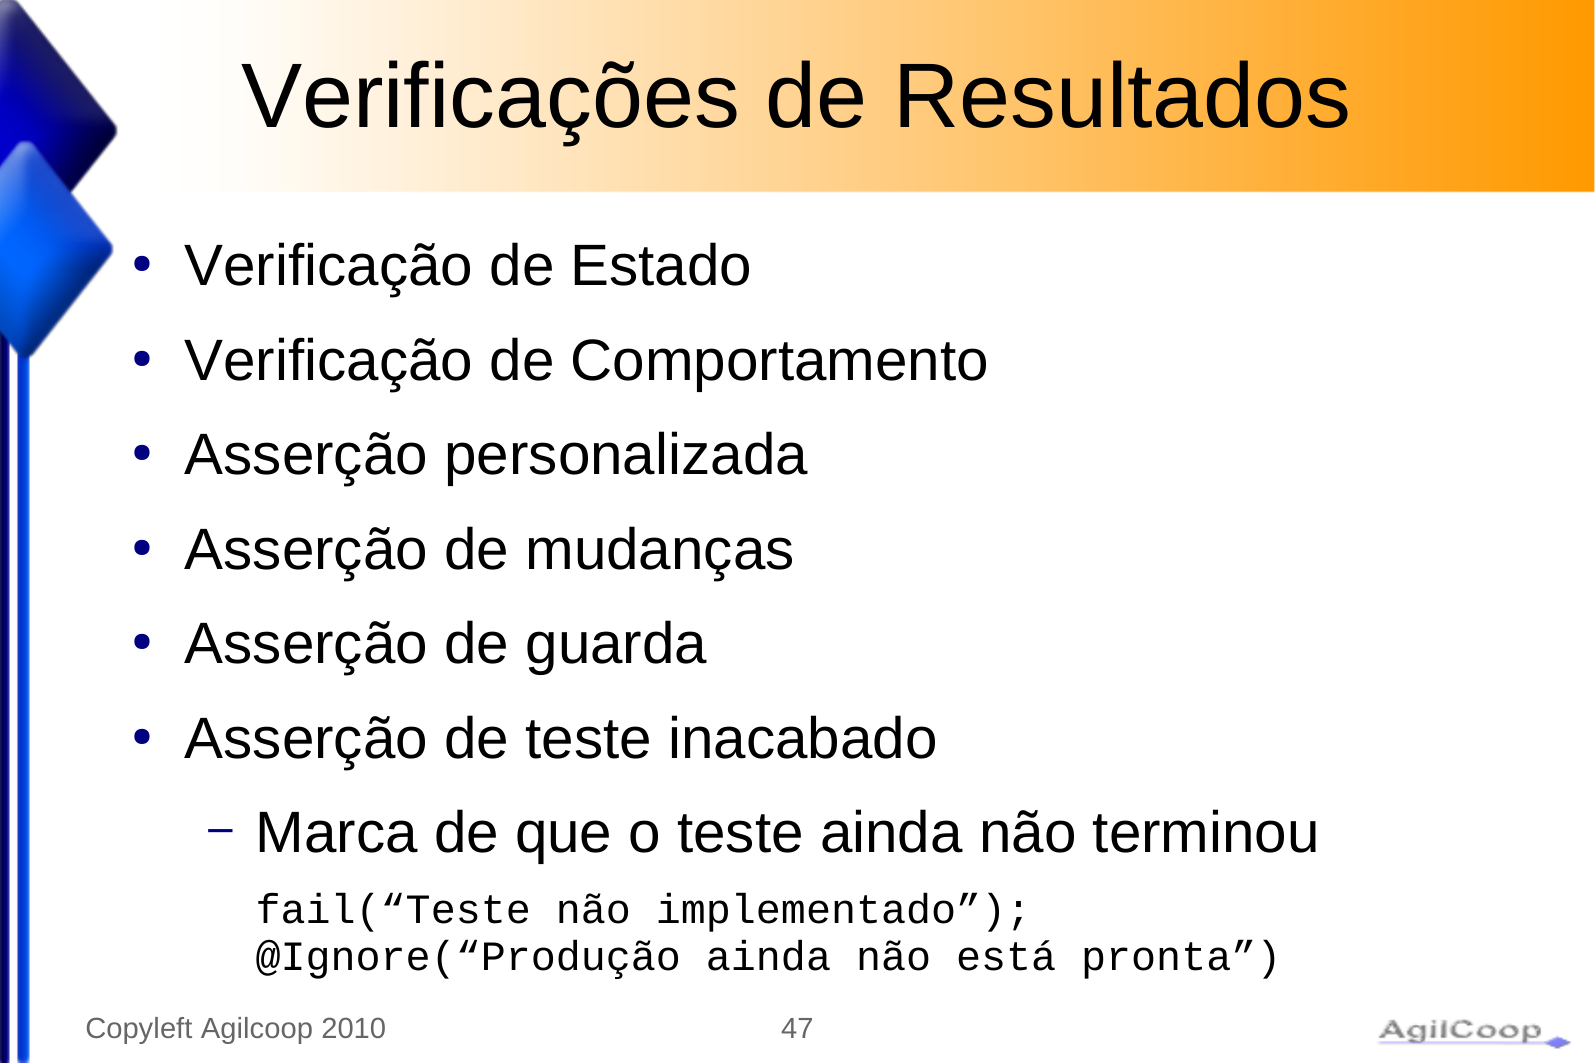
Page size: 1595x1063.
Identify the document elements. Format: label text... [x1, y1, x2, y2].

picture [0, 0, 1595, 1063]
title Verificações de Resultados [79, 6, 1515, 185]
list Verificação de Estado Verificação de Comportamento Asserção personalizada Asserção de mudanças Asserção de guarda Asserção de teste inacabado Marca de que o teste ainda não terminou fail(“Teste não implementado”); @Ignore(“Produção ainda não está pronta”) [113, 232, 1549, 987]
